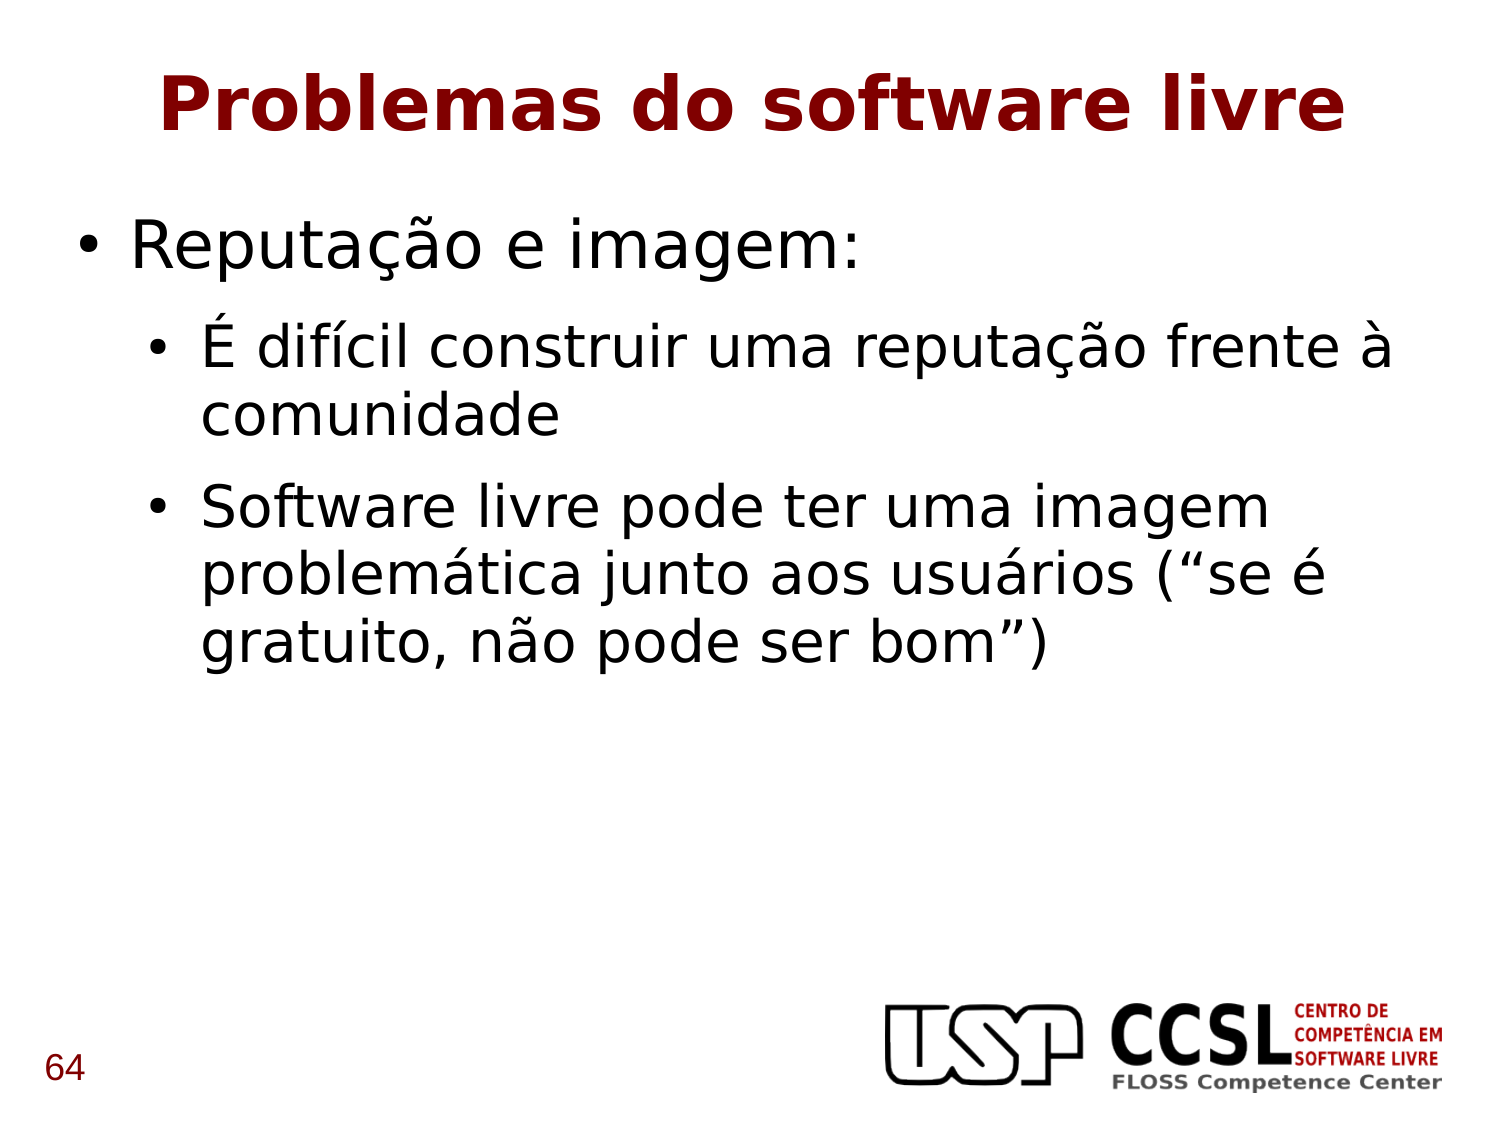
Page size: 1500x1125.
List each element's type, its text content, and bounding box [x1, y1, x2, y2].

list Reputação e imagem: É difícil construir uma reputação frente à comunidade Software livre pode ter uma imagem problemática junto aos usuários (“se é gratuito, não pode ser bom”) [59, 206, 1447, 950]
title Problemas do software livre [59, 29, 1447, 180]
picture [885, 1003, 1442, 1093]
